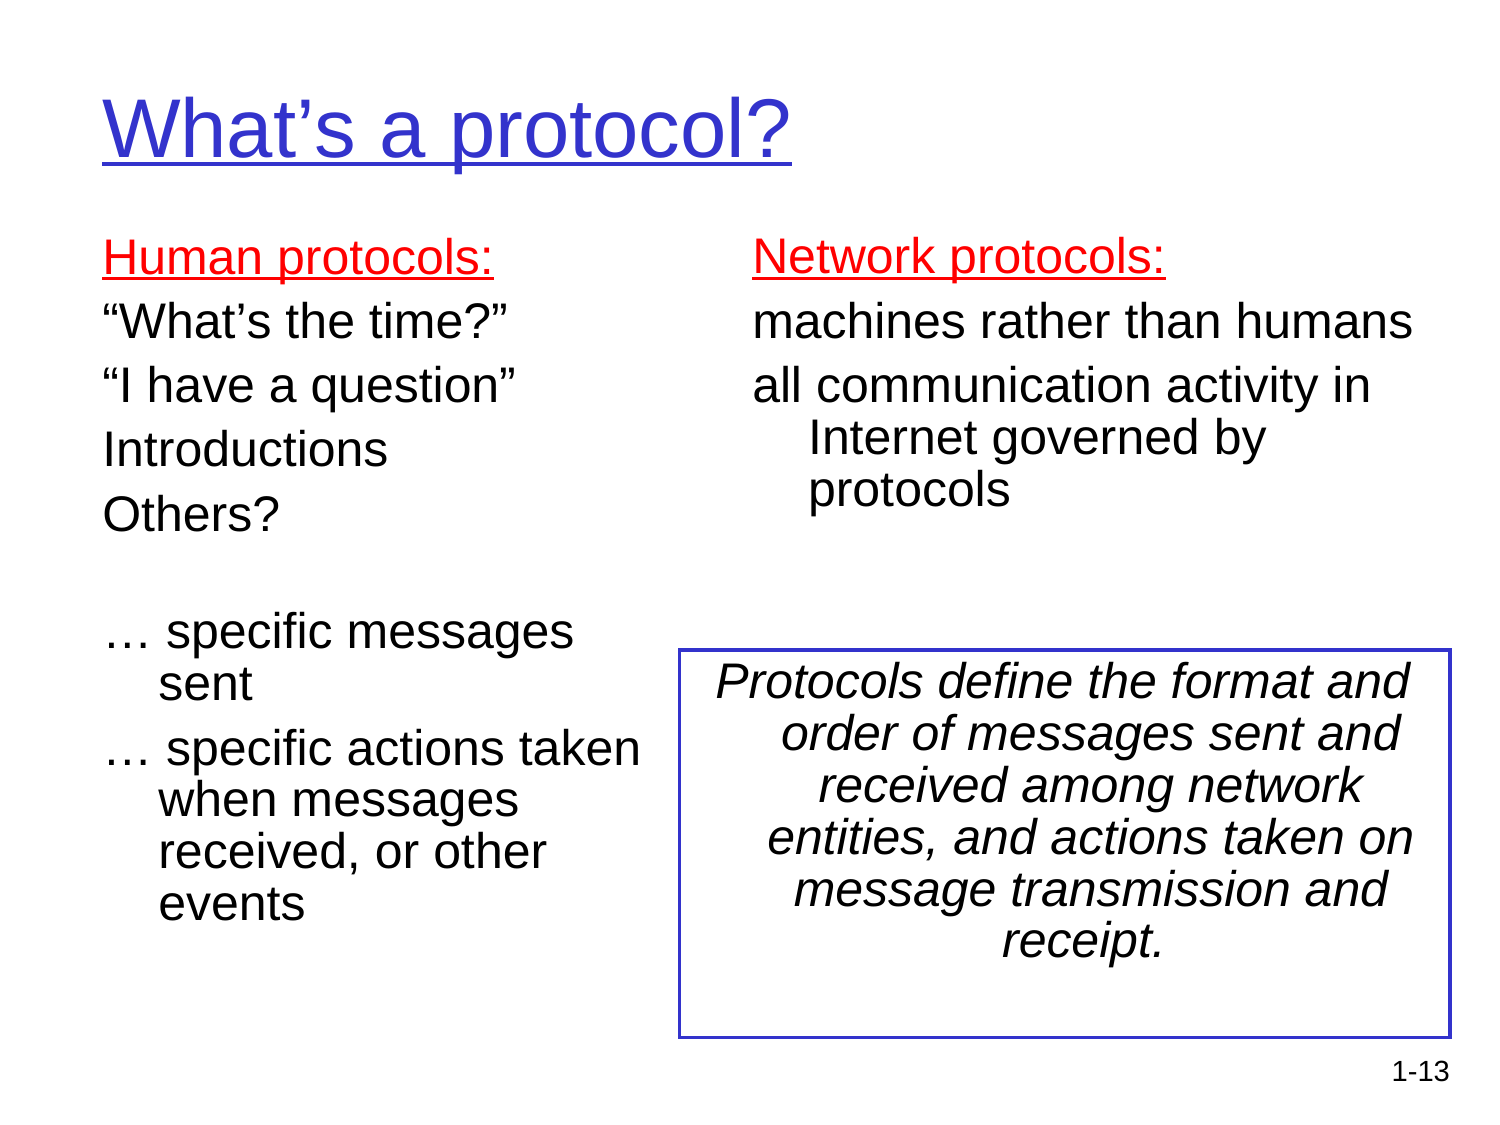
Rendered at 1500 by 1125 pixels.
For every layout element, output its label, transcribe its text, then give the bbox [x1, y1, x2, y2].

text_box Protocols define the format and order of messages sent and received among network entities, and actions taken on message transmission and receipt. [681, 652, 1447, 1036]
list Human protocols: “What’s the time?” “I have a question” Introductions Others? … specific messages sent … specific actions taken when messages received, or other events [87, 224, 676, 988]
list Network protocols: machines rather than humans all communication activity in Internet governed by protocols [737, 224, 1447, 648]
title What’s a protocol? [87, 37, 1363, 225]
